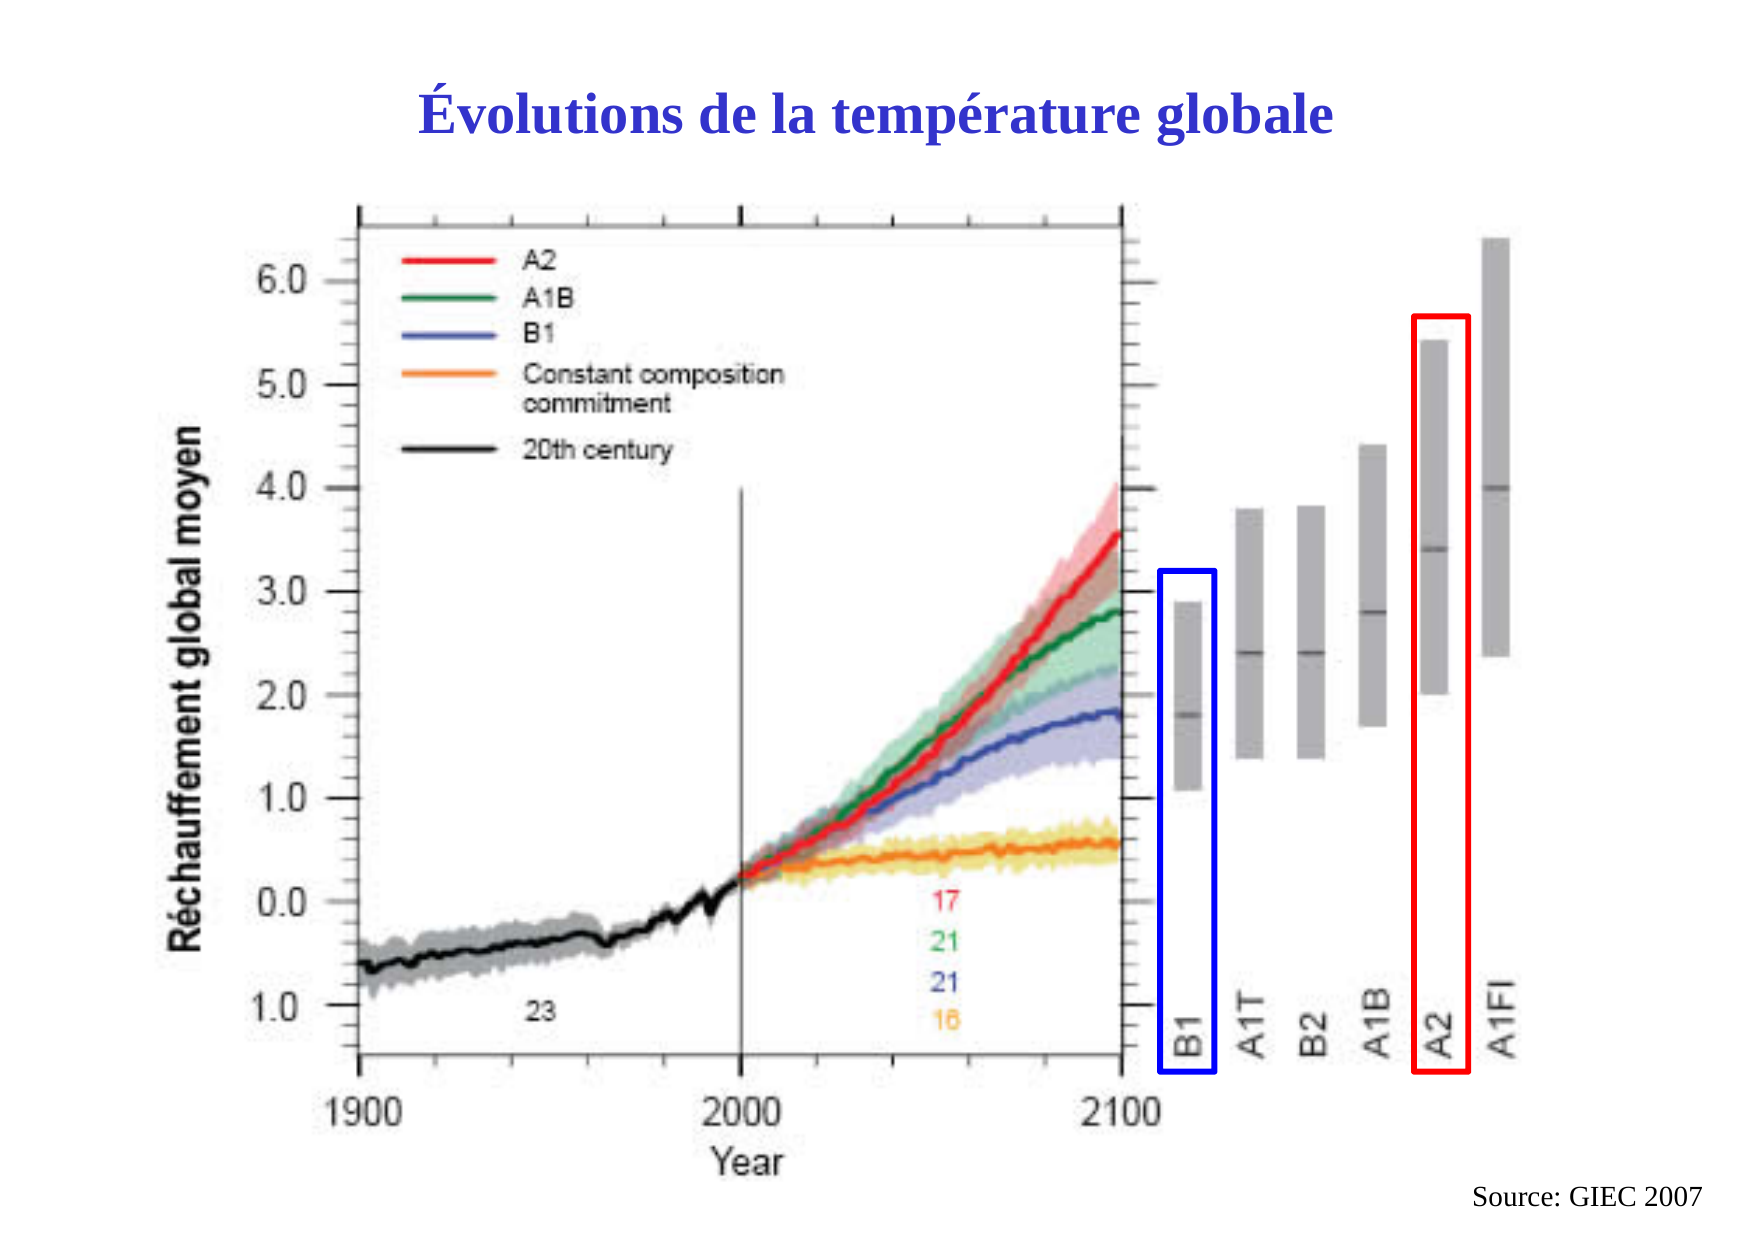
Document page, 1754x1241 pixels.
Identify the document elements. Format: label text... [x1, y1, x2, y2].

text_box Source: GIEC 2007 [1219, 1174, 1719, 1221]
picture [134, 154, 1575, 1215]
text_box Évolutions de la température globale [31, 77, 1723, 154]
